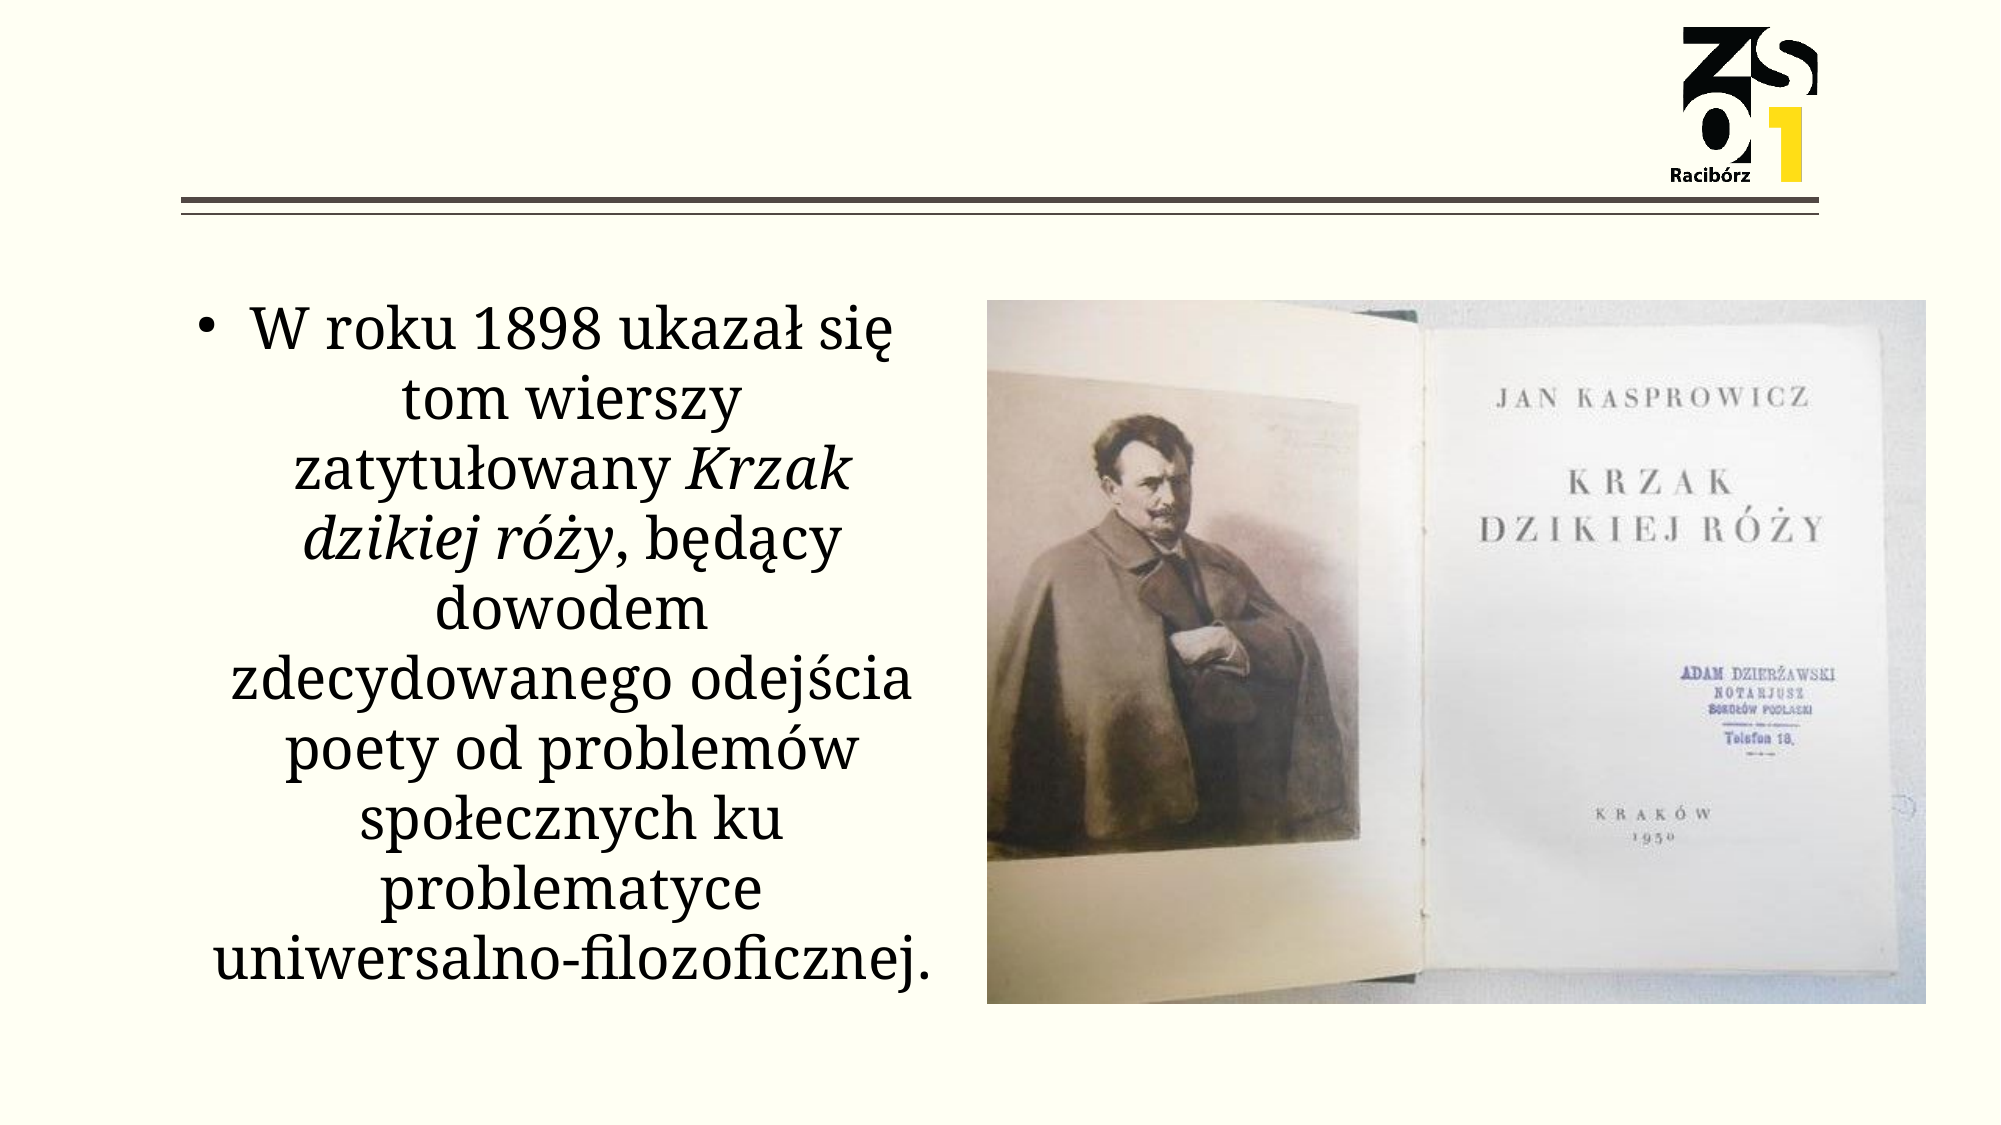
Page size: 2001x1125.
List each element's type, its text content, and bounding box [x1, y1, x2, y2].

picture [1624, 0, 1876, 228]
list W roku 1898 ukazał się tom wierszy zatytułowany Krzak dzikiej róży, będący dowodem zdecydowanego odejścia poety od problemów społecznych ku problematyce uniwersalno-filozoficznej. [141, 283, 934, 765]
picture [987, 300, 1926, 1004]
